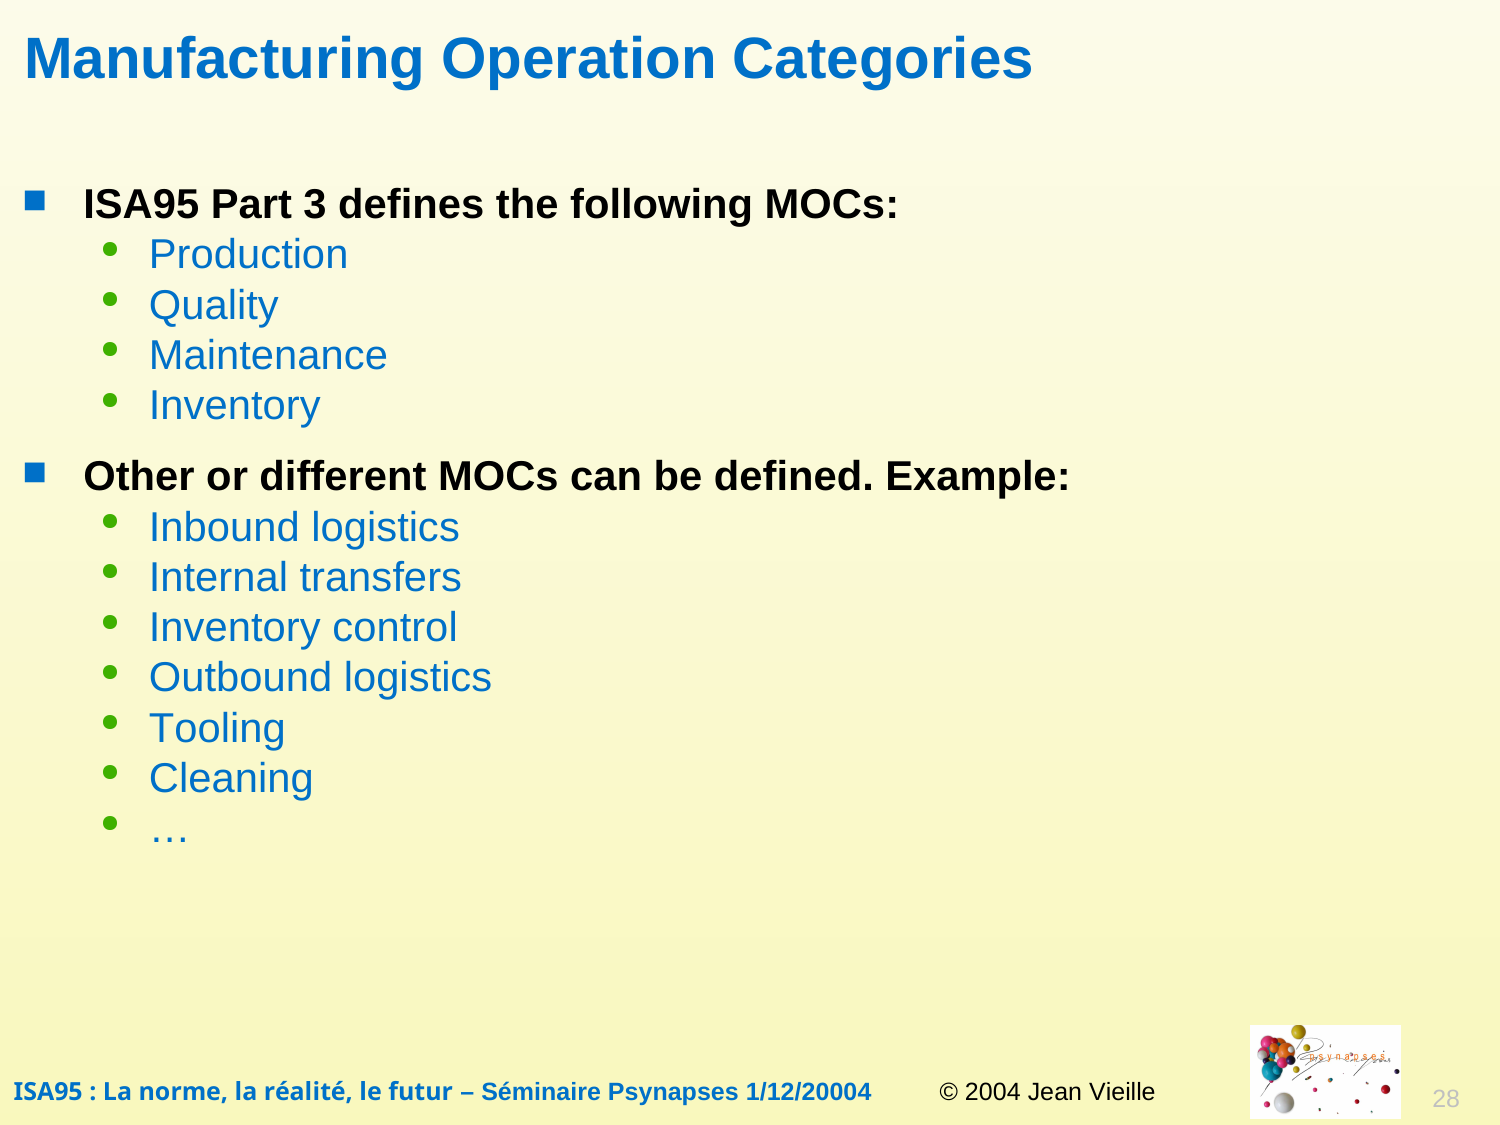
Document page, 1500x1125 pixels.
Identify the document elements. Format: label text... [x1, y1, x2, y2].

list ISA95 Part 3 defines the following MOCs: Production Quality Maintenance Inventory Other or different MOCs can be defined. Example: Inbound logistics Internal transfers Inventory control Outbound logistics Tooling Cleaning … [12, 174, 1476, 1026]
picture [1250, 1026, 1401, 1119]
title Manufacturing Operation Categories [9, 12, 1476, 151]
